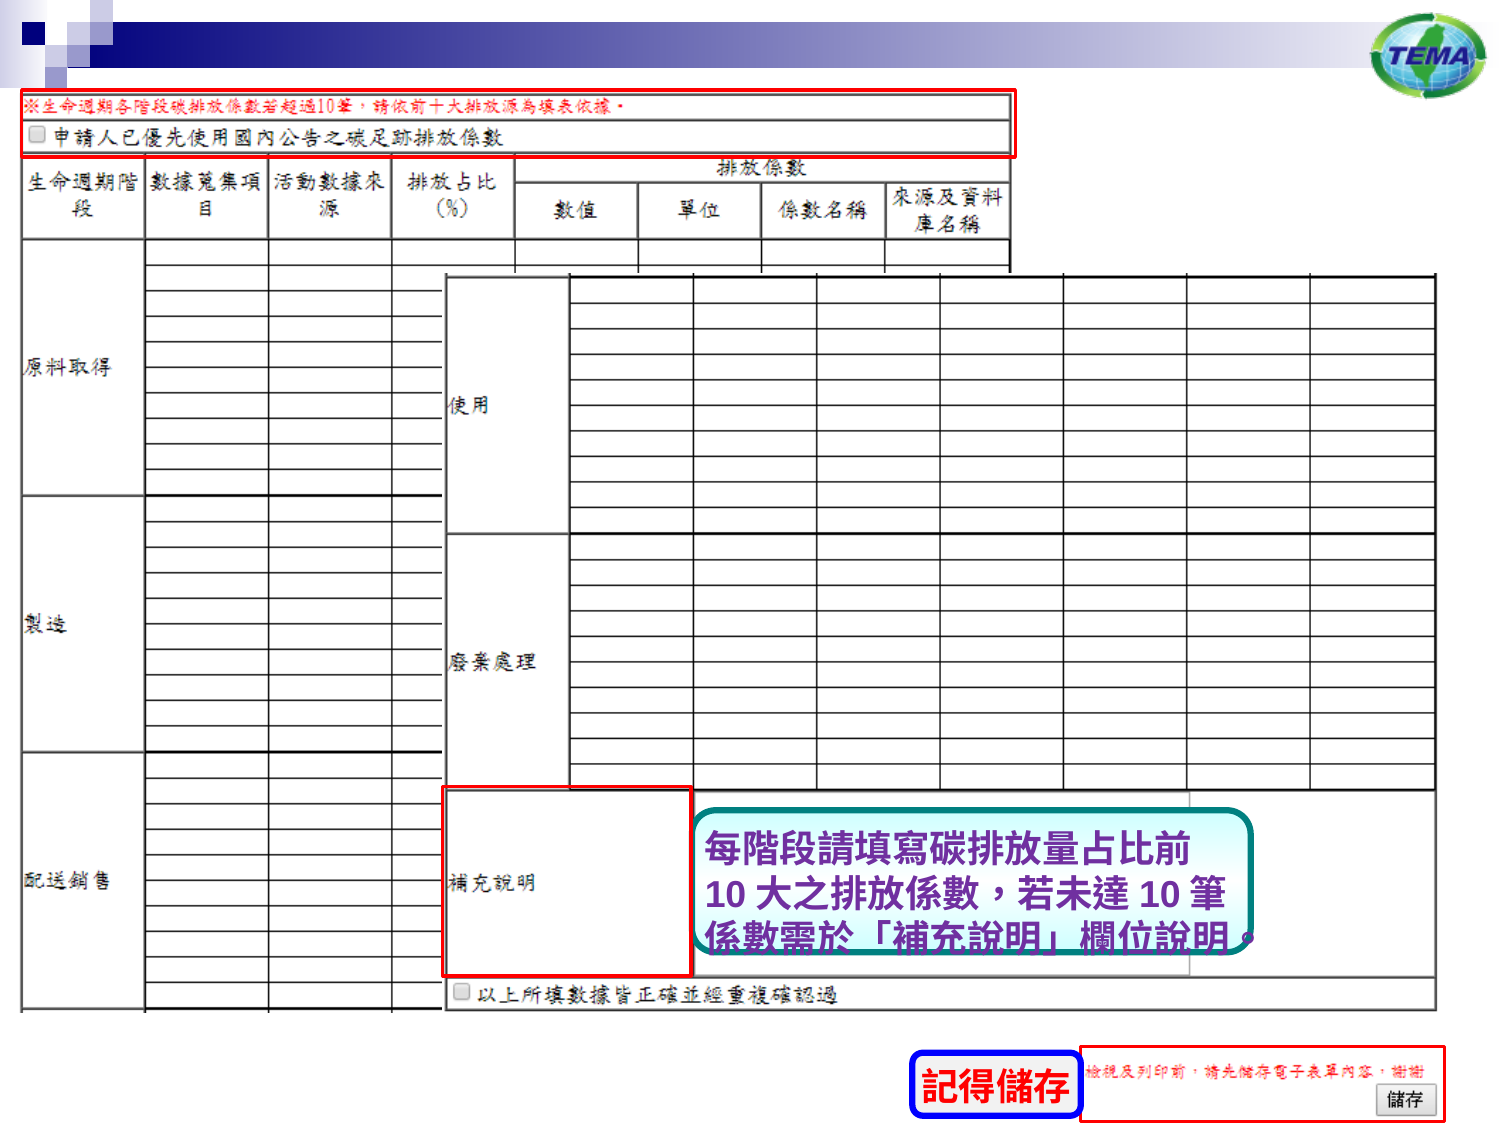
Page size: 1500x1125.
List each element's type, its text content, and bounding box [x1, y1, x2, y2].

text_box 33 [1149, 1050, 1500, 1125]
text_box 記得儲存 [912, 1052, 1081, 1116]
picture [1082, 1048, 1440, 1120]
picture [16, 90, 1440, 1122]
picture [23, 92, 1014, 155]
text_box 每階段請填寫碳排放量占比前10大之排放係數，若未達10筆係數需於「補充說明」欄位說明。 [693, 810, 1251, 953]
